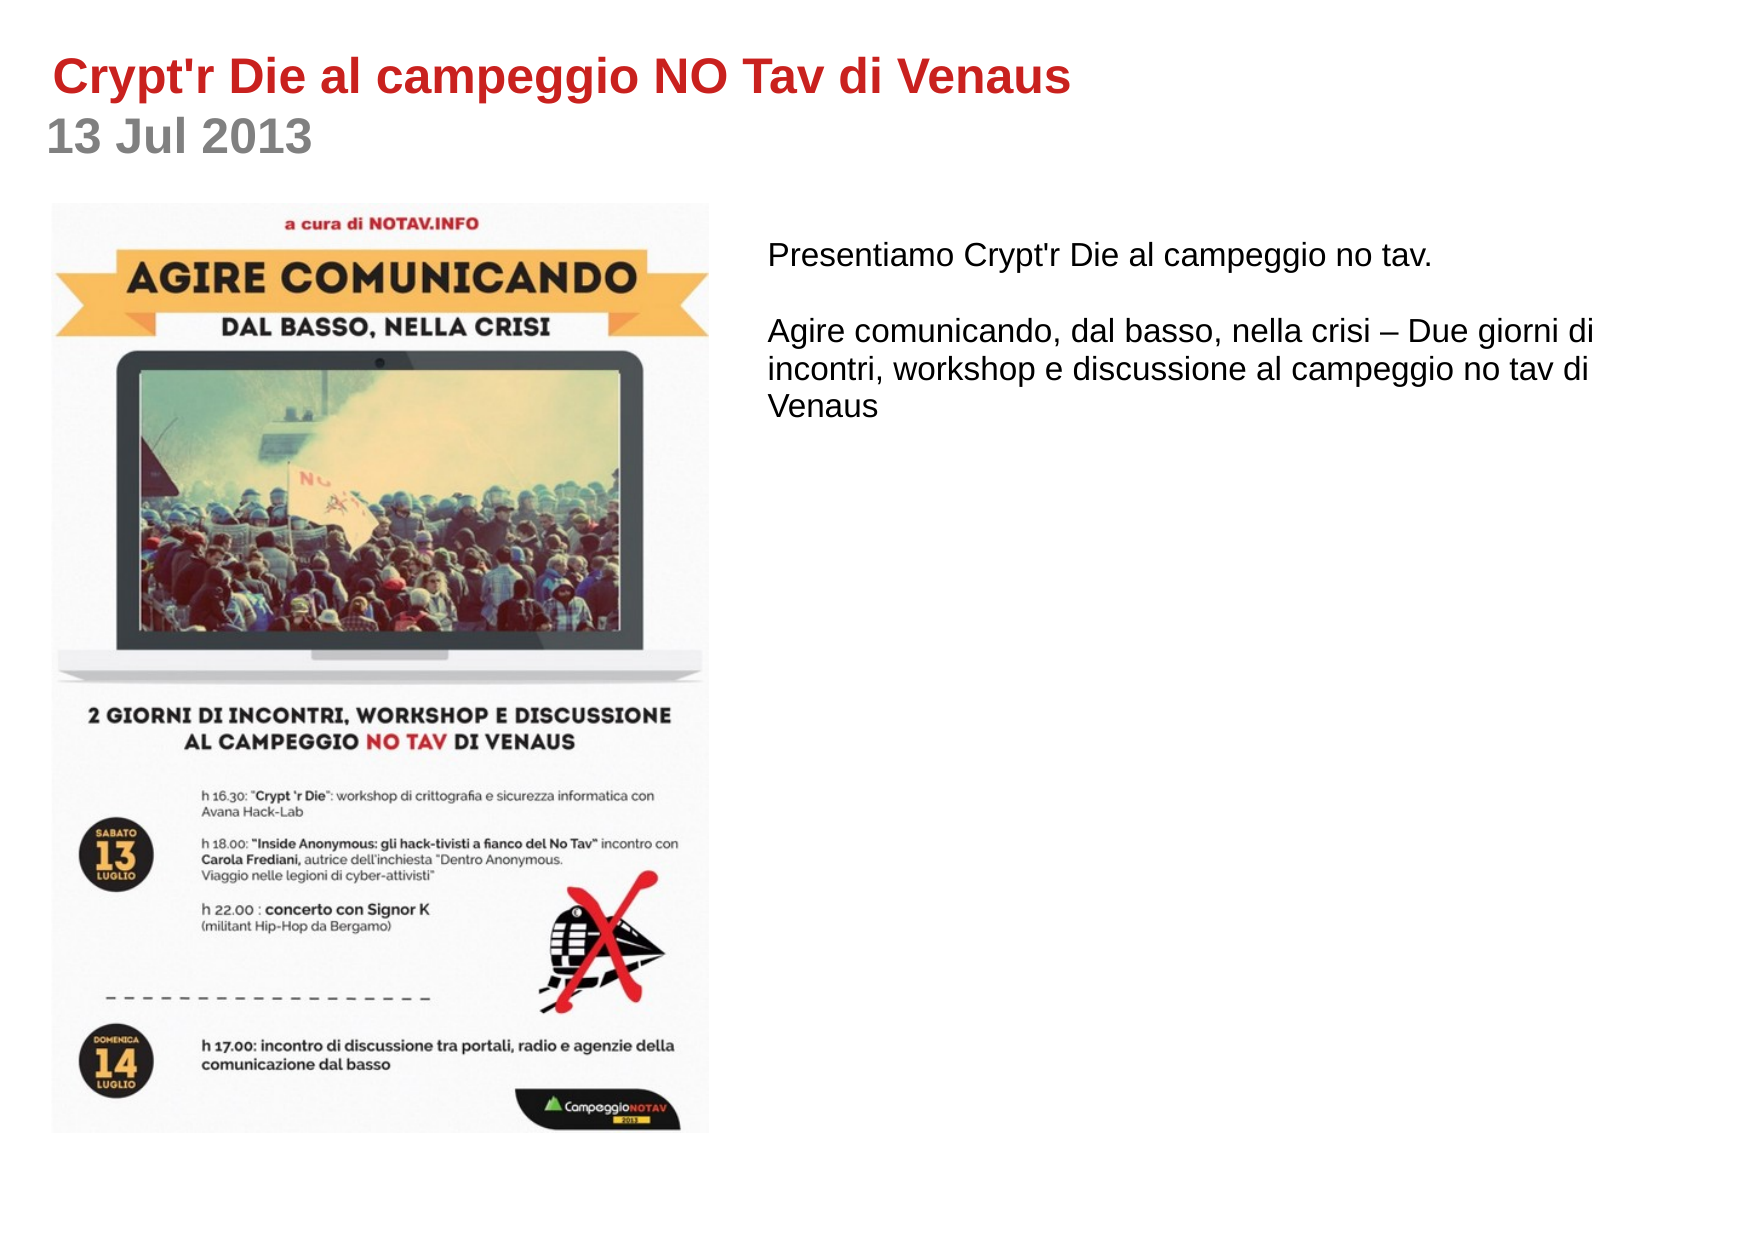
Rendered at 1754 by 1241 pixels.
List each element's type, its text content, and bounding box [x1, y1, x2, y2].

subtitle Presentiamo Crypt'r Die al campeggio no tav. Agire comunicando, dal basso, nella crisi – Due giorni di incontri, workshop e discussione al campeggio no tav di Venaus [767, 236, 1692, 1182]
picture [51, 203, 709, 1133]
title Crypt'r Die al campeggio NO Tav di Venaus [52, 39, 1713, 114]
text_box 13 Jul 2013 [31, 101, 768, 178]
